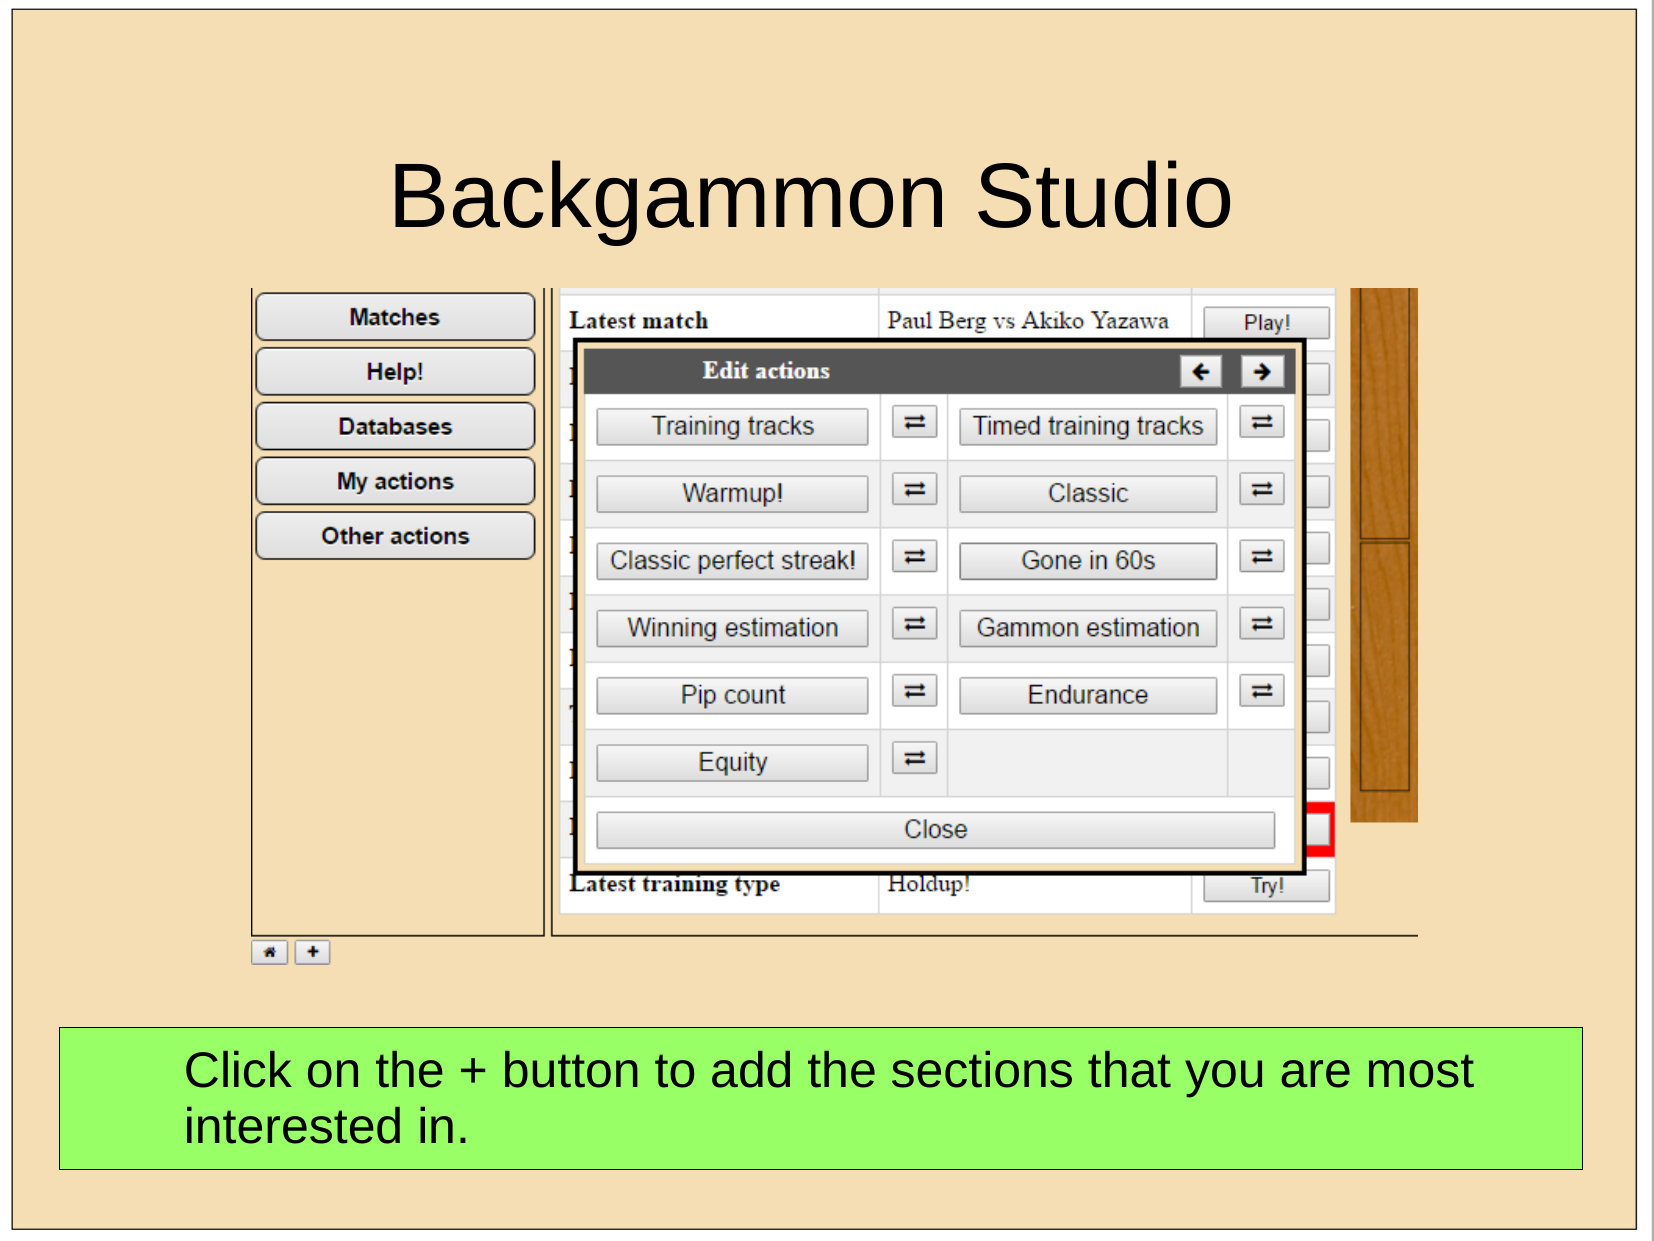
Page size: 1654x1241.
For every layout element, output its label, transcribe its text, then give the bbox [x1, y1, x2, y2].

title Backgammon Studio [118, 112, 1506, 281]
text_box Click on the + button to add the sections that you are most interested in. [59, 1027, 1583, 1170]
picture [0, 0, 1654, 1241]
